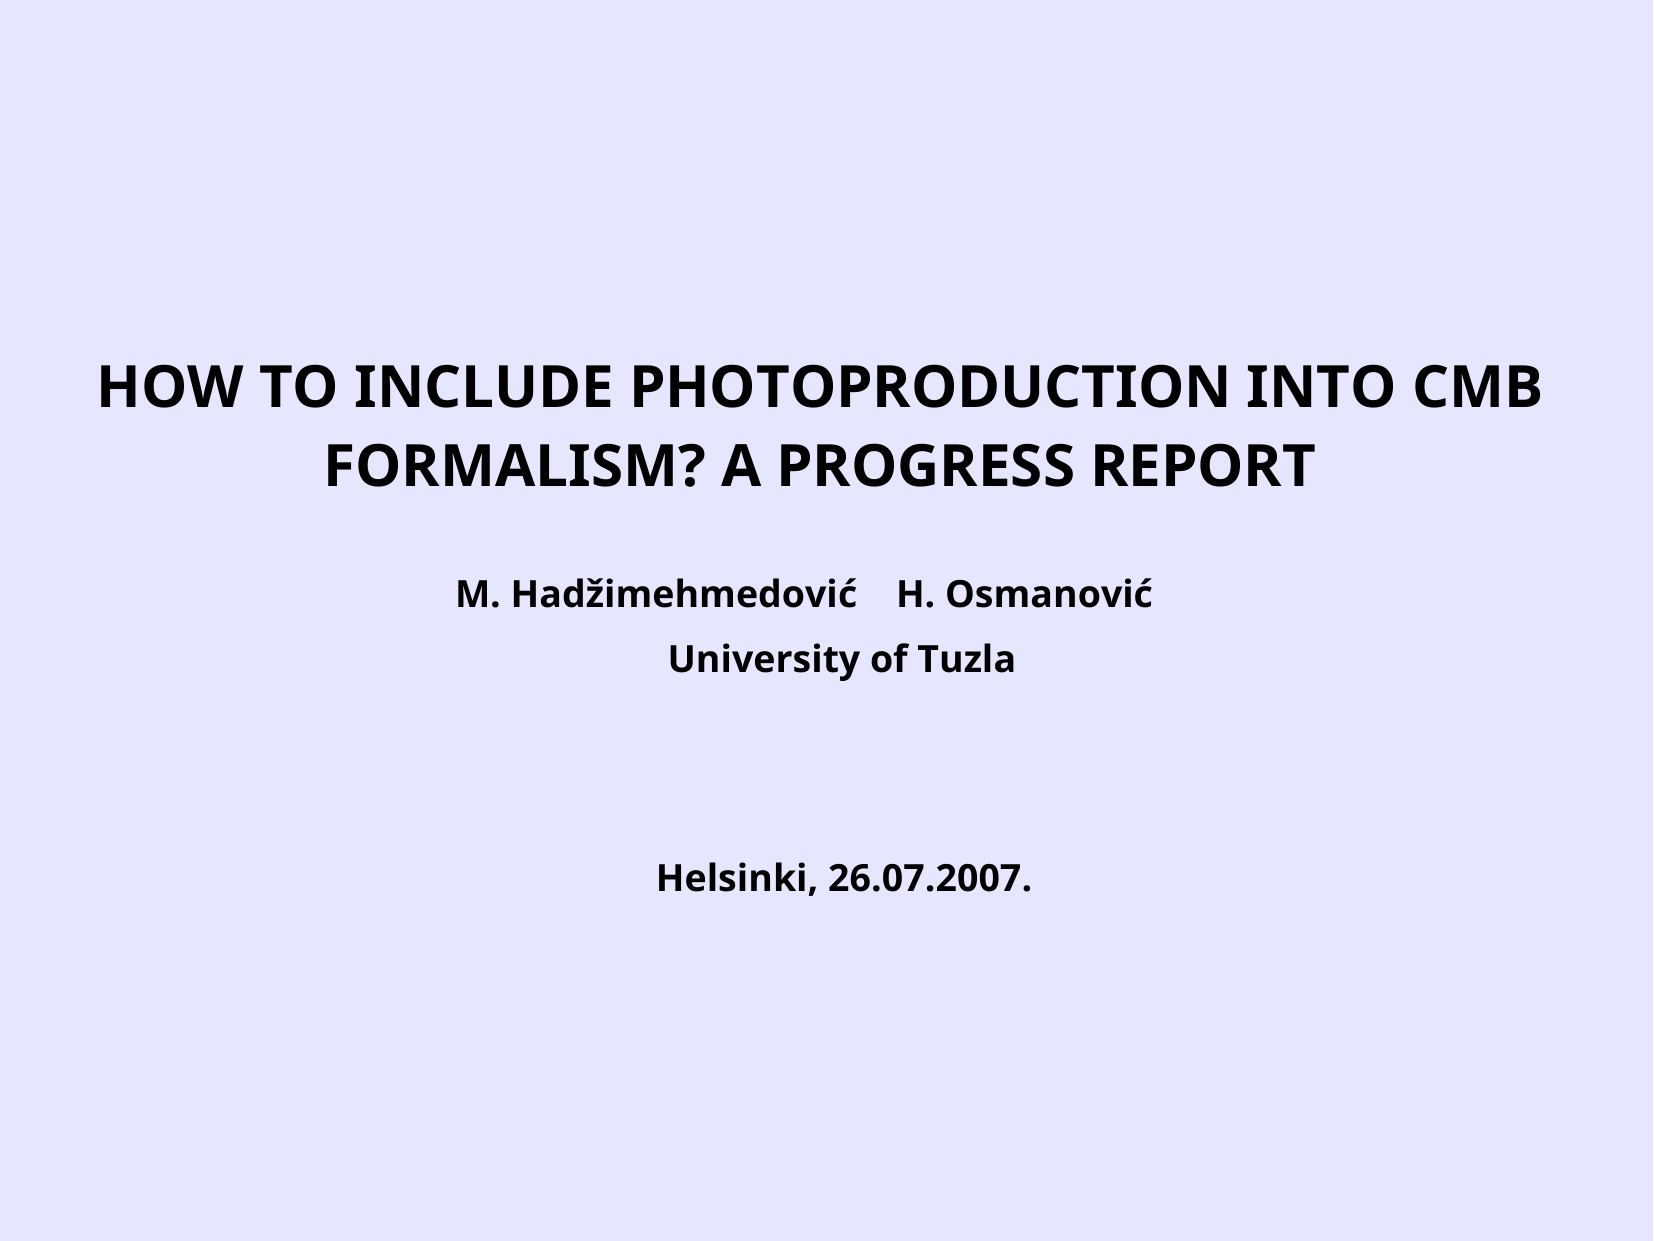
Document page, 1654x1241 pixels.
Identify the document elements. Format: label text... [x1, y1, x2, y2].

text_box Helsinki, 26.07.2007. [641, 843, 1126, 908]
text_box M. Hadžimehmedović H. Osmanović [440, 560, 1266, 624]
text_box University of Tuzla [652, 625, 1088, 690]
text_box HOW TO INCLUDE PHOTOPRODUCTION INTO CMB FORMALISM? A PROGRESS REPORT [13, 337, 1627, 505]
